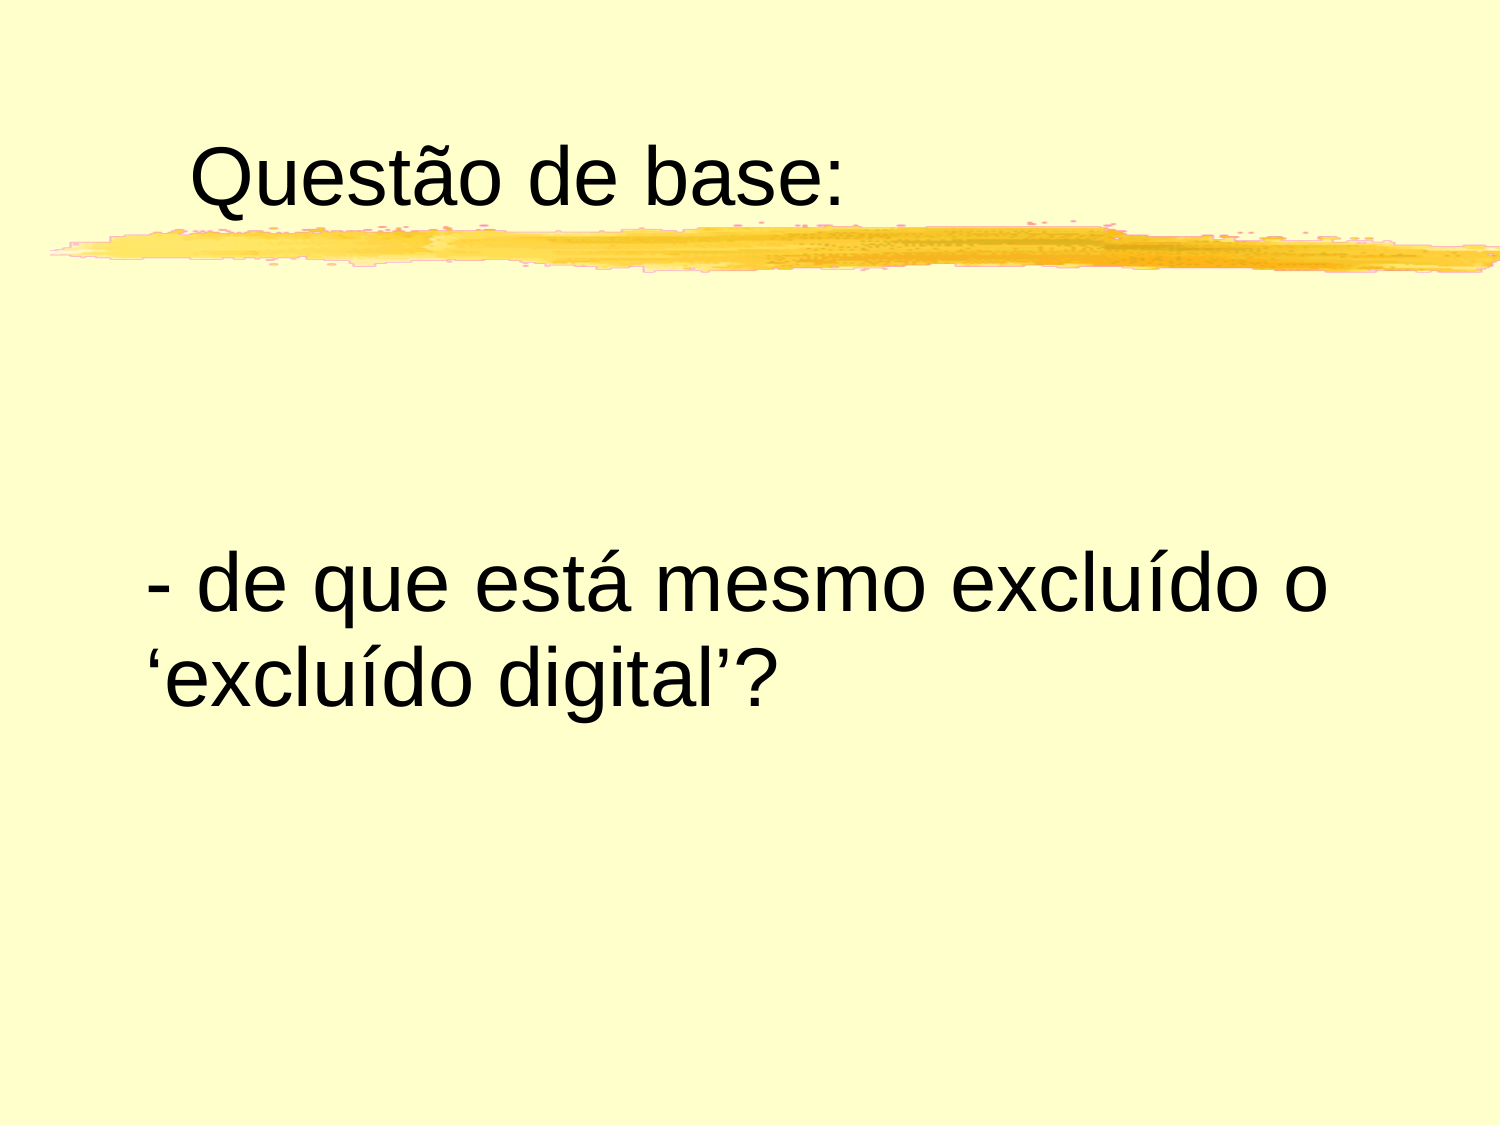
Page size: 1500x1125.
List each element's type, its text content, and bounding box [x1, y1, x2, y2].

picture [50, 215, 1500, 284]
title Questão de base: [24, 74, 1488, 238]
list - de que está mesmo excluído o ‘excluído digital’? [74, 309, 1417, 994]
